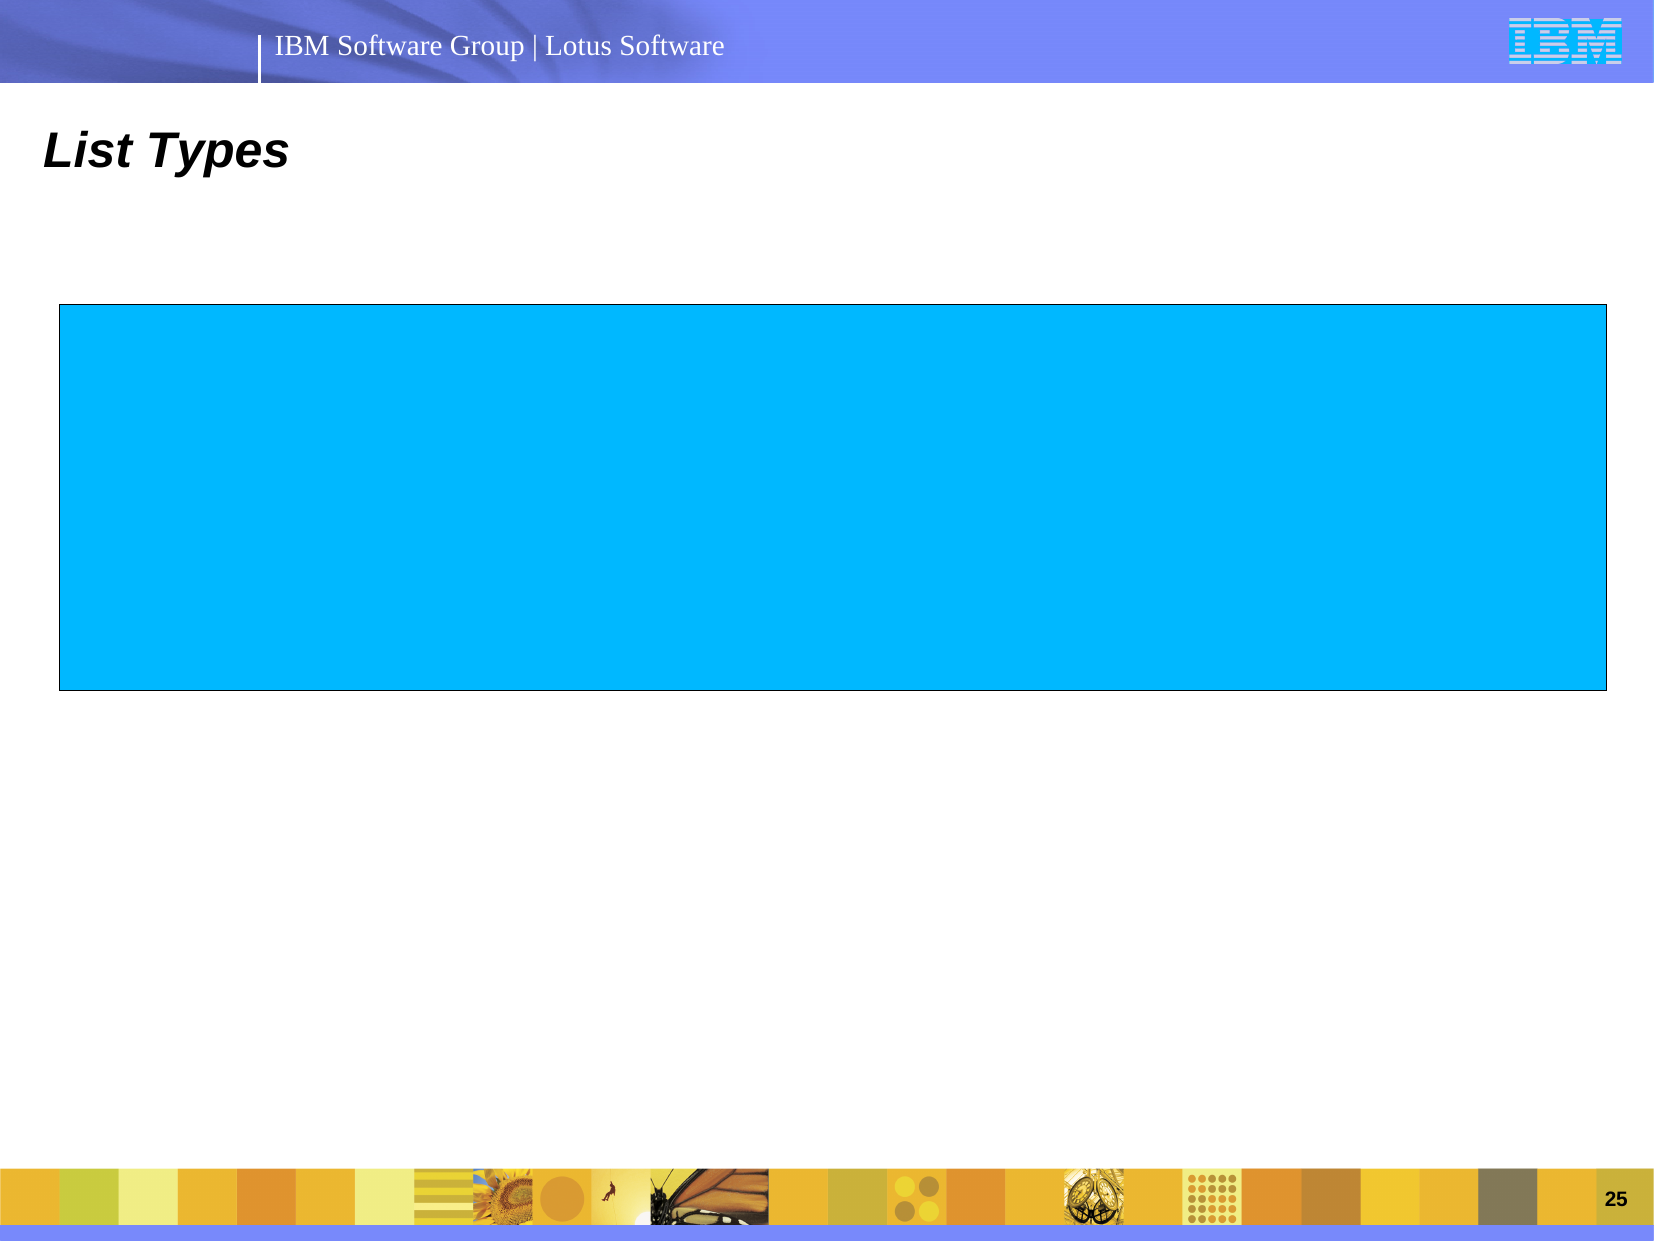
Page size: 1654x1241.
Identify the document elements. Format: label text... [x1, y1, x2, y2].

chart [59, 304, 1607, 691]
picture [0, 0, 1654, 83]
title List Types [28, 117, 1520, 223]
picture [0, 1168, 1654, 1225]
